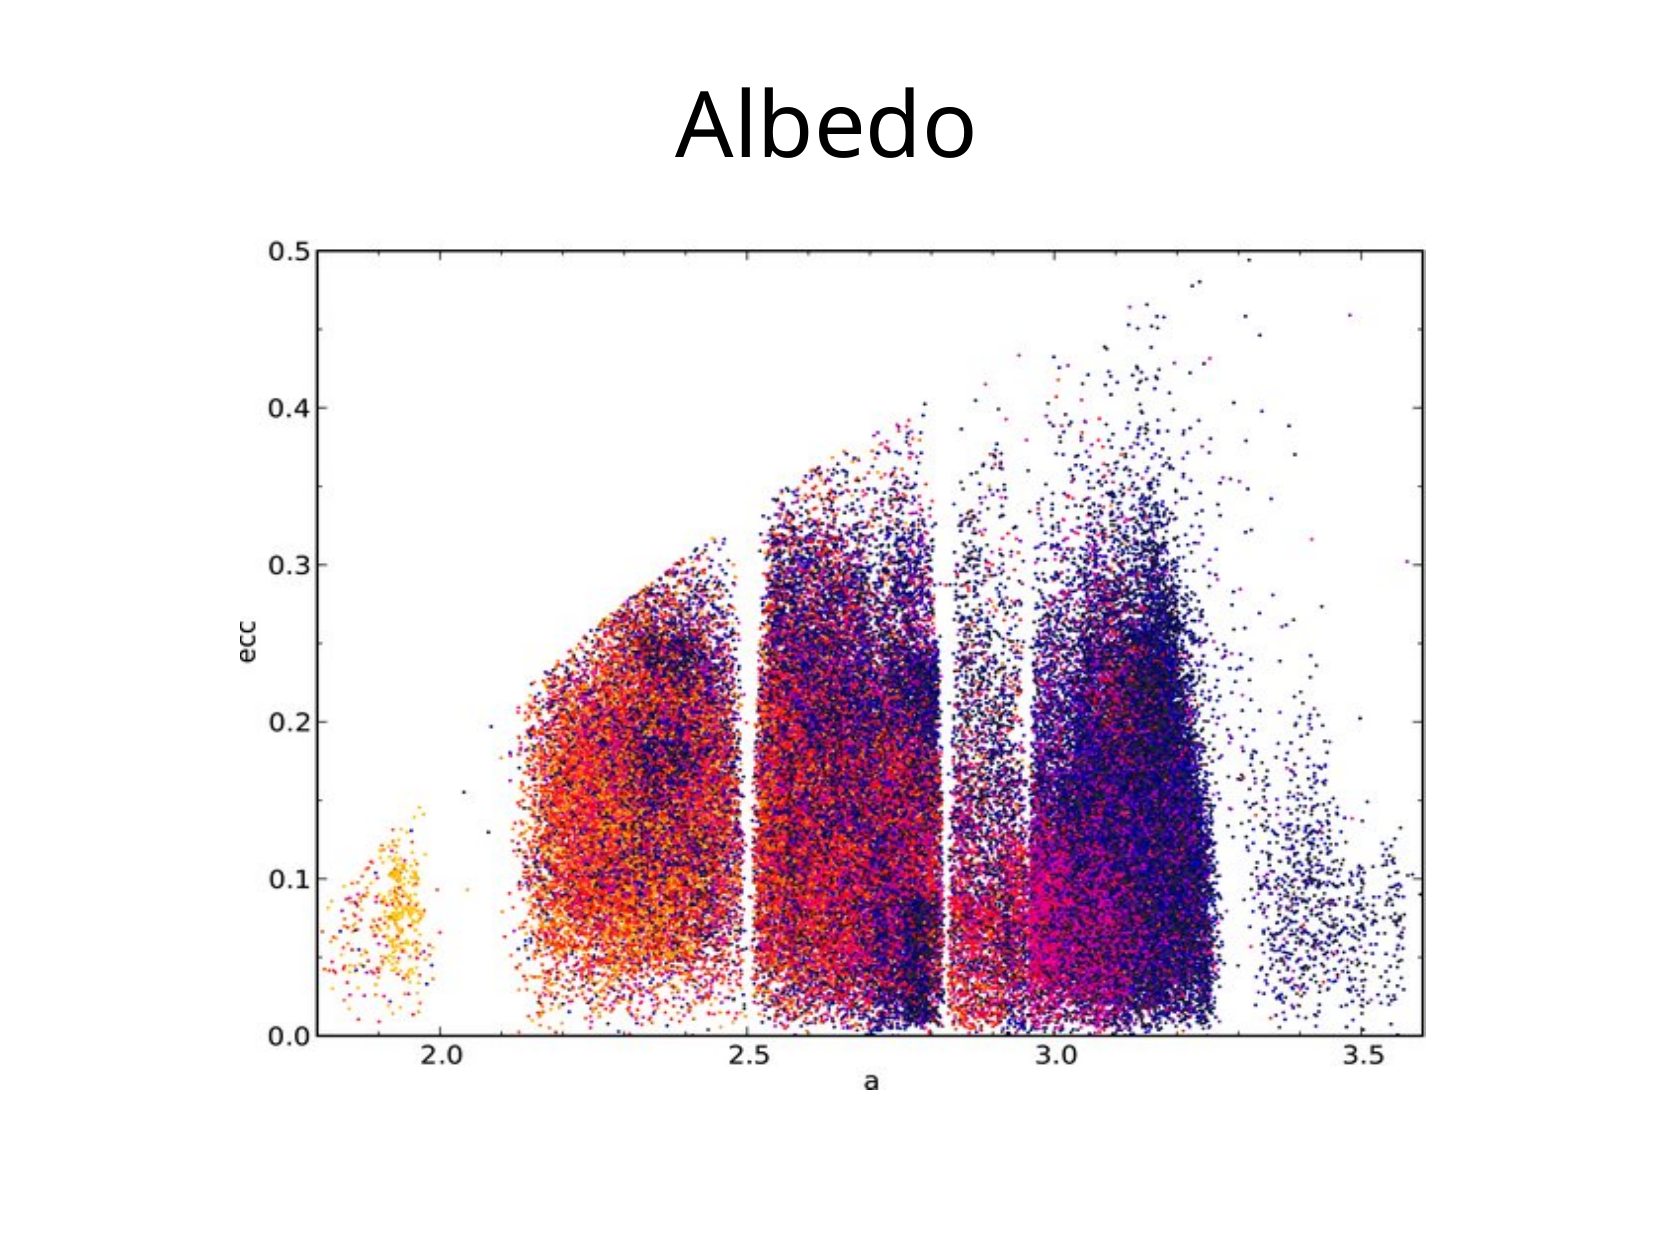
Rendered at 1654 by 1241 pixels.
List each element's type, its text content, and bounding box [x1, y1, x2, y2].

picture [240, 239, 1426, 1090]
title Albedo [82, 49, 1571, 196]
